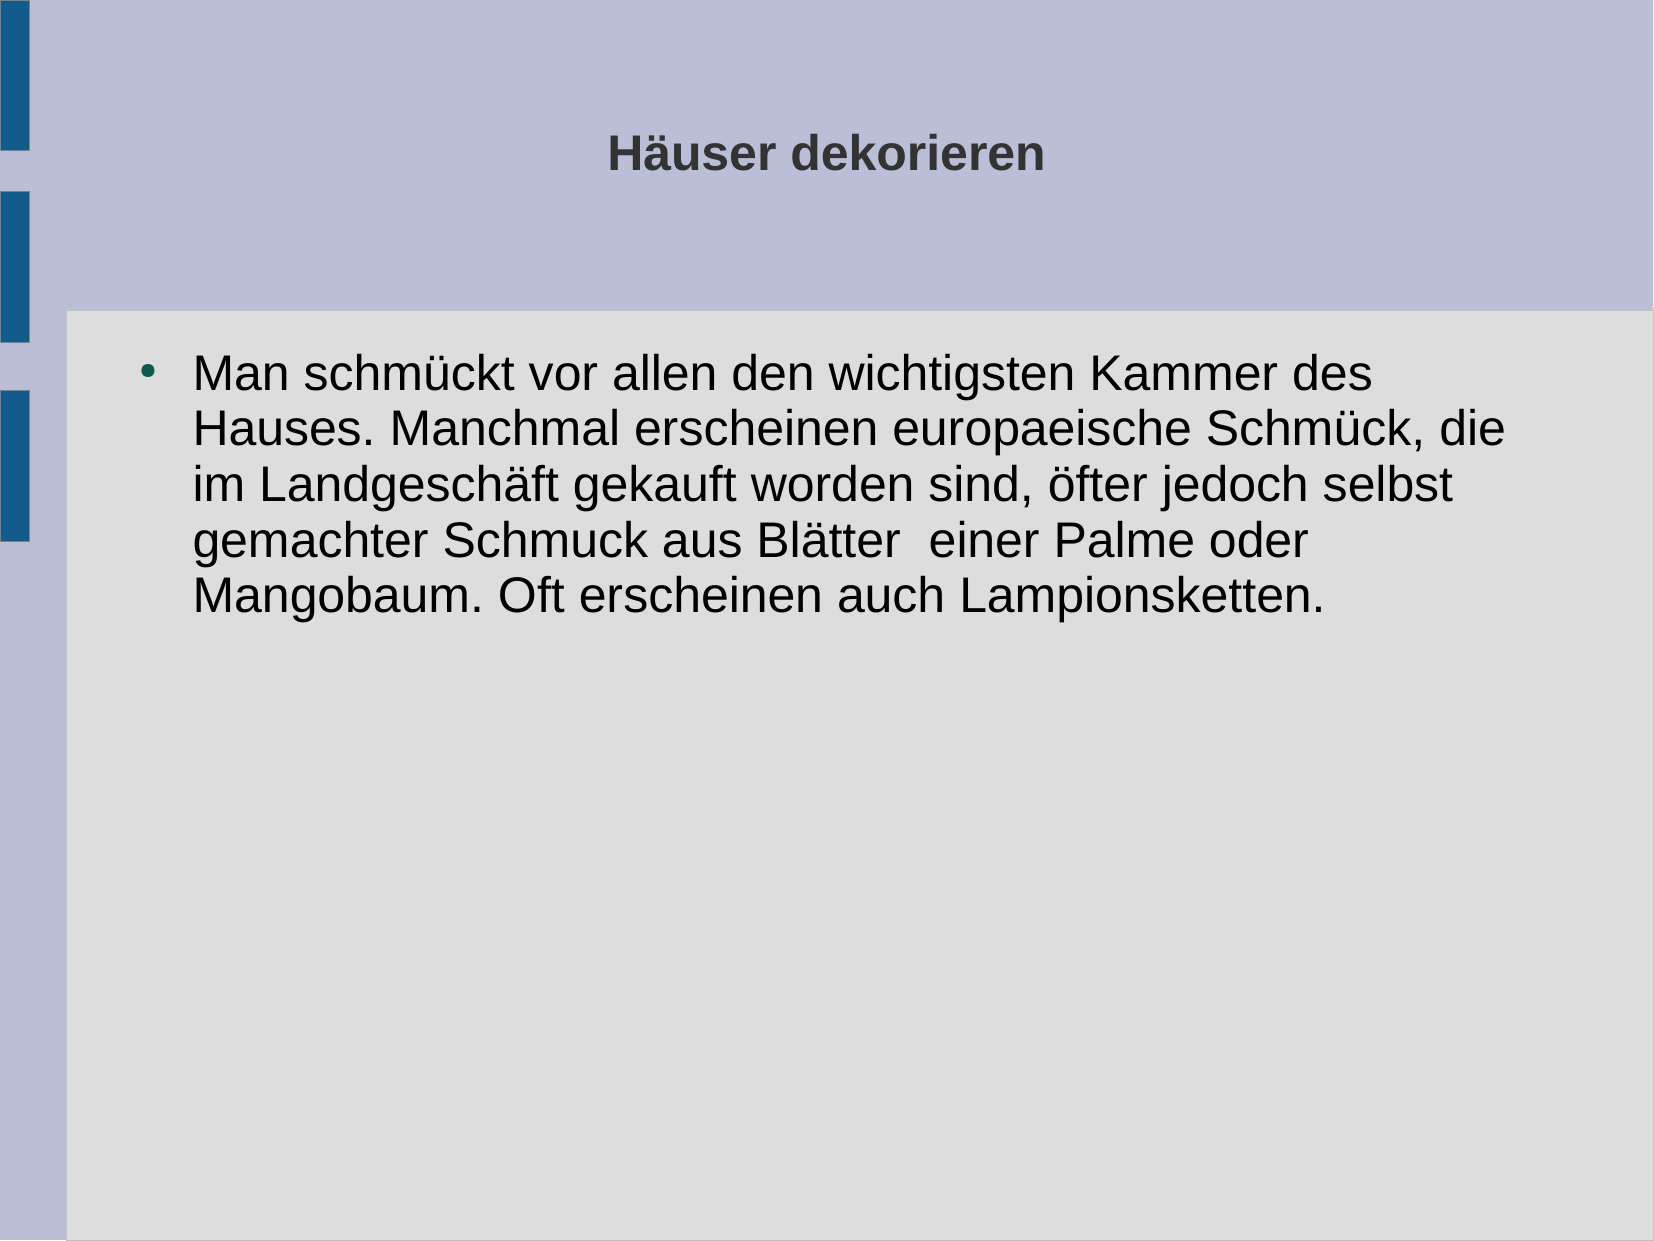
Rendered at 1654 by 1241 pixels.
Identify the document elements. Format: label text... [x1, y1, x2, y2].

list Man schmückt vor allen den wichtigsten Kammer des Hauses. Manchmal erscheinen europaeische Schmück, die im Landgeschäft gekauft worden sind, öfter jedoch selbst gemachter Schmuck aus Blätter einer Palme oder Mangobaum. Oft erscheinen auch Lampionsketten. [121, 344, 1534, 1127]
title Häuser dekorieren [82, 49, 1571, 257]
